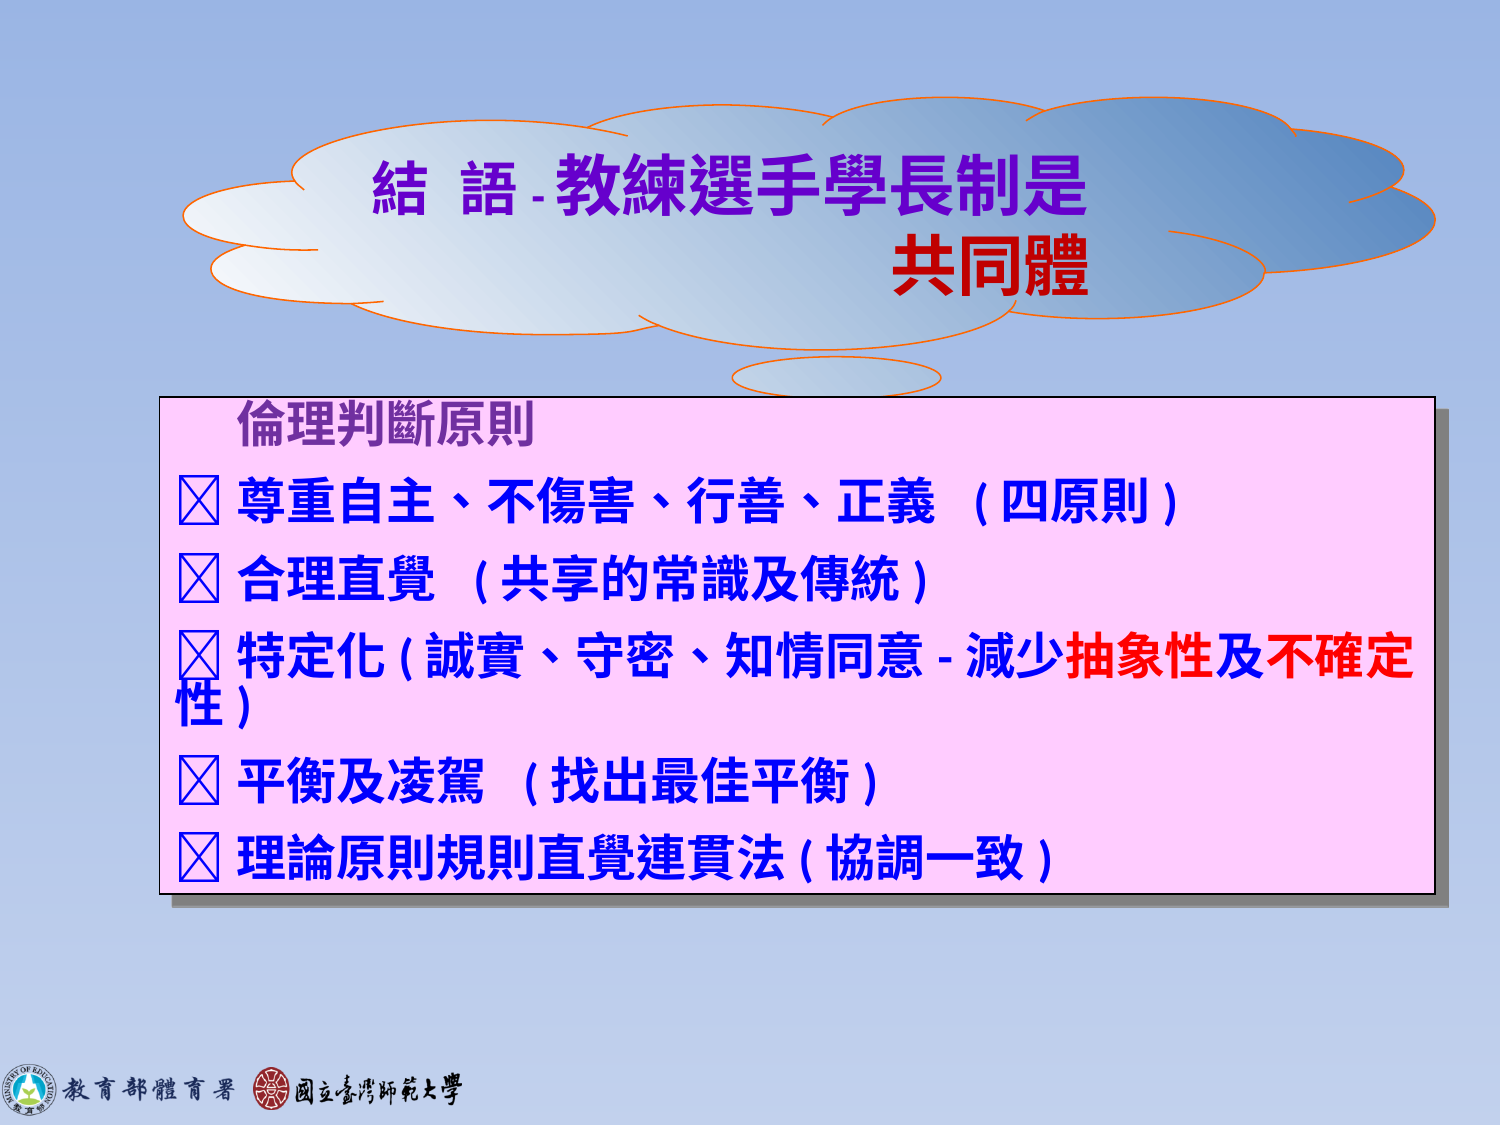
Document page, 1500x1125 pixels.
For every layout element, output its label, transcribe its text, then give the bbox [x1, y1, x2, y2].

text_box 倫理判斷原則 尊重自主、不傷害、行善、正義 (四原則) 合理直覺 (共享的常識及傳統) 特定化(誠實、守密、知情同意-減少抽象性及不確定性) 平衡及凌駕 (找出最佳平衡) 理論原則規則直覺連貫法(協調一致) [159, 397, 1435, 894]
text_box 結 語-教練選手學長制是 共同體 [183, 97, 1436, 350]
text_box 結 語-教練選手學長制是 共同體 [732, 356, 941, 397]
